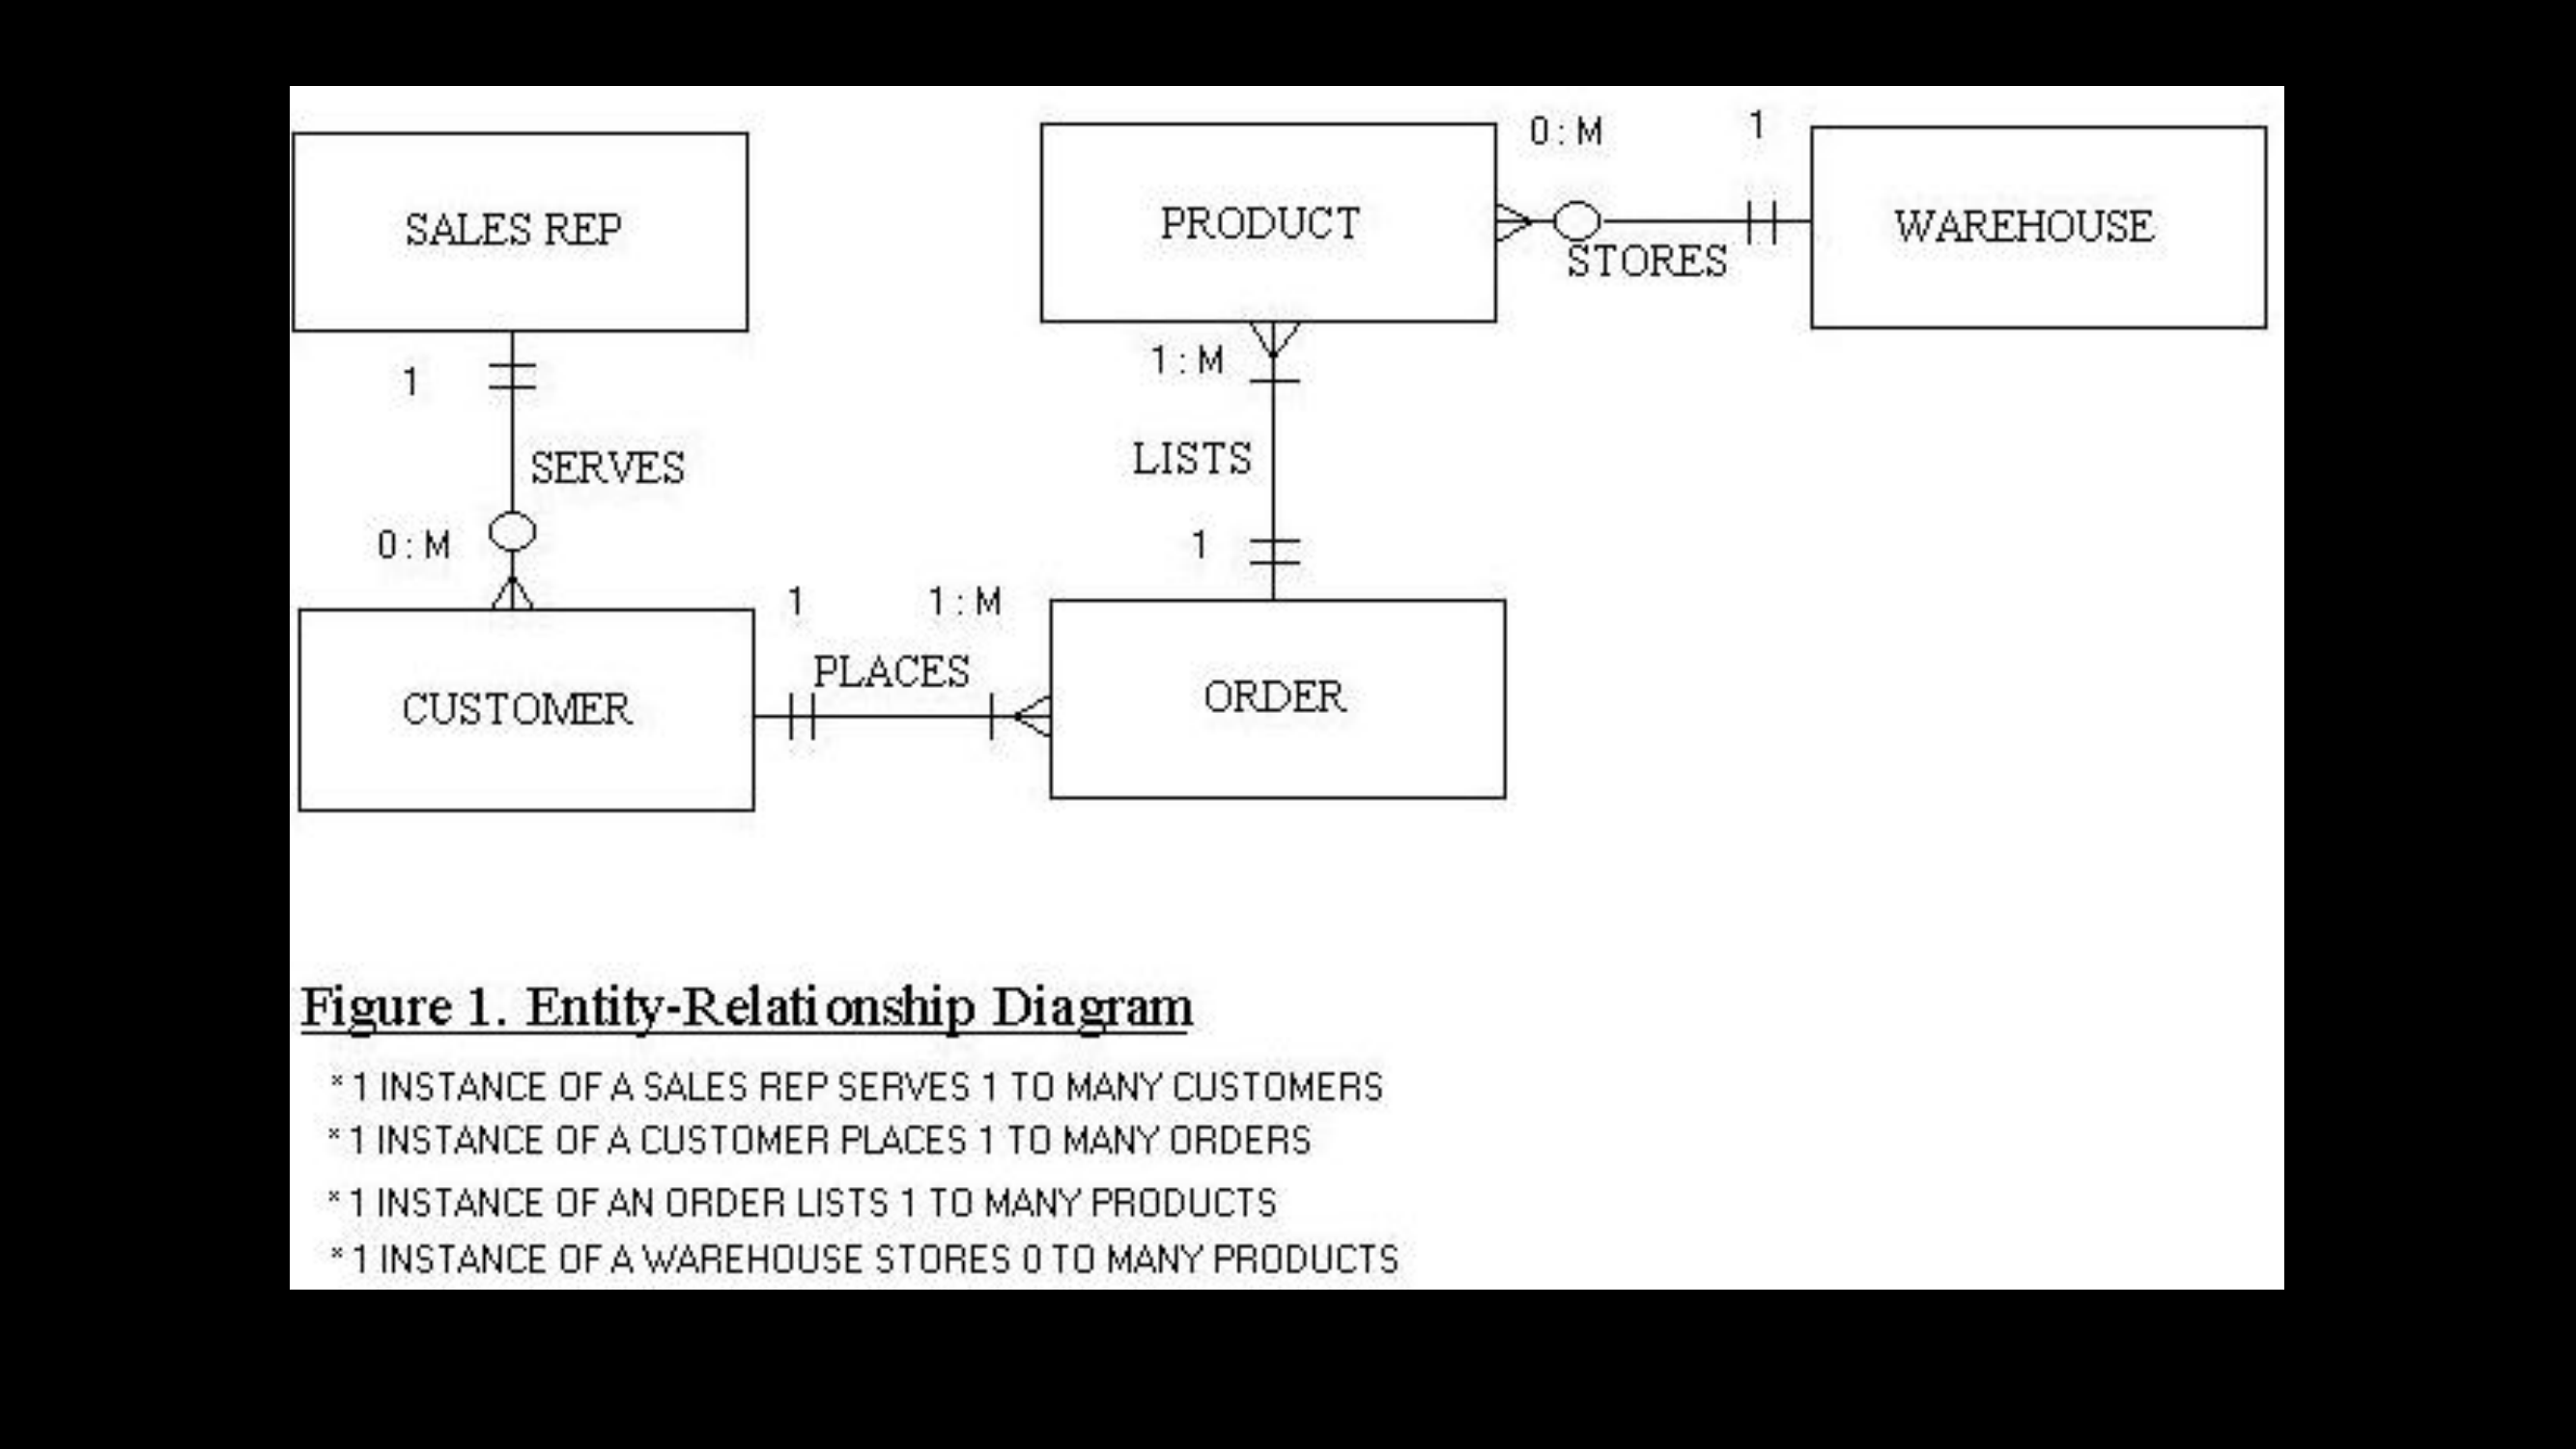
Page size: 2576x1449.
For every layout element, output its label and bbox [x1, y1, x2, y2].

picture [290, 86, 2284, 1290]
